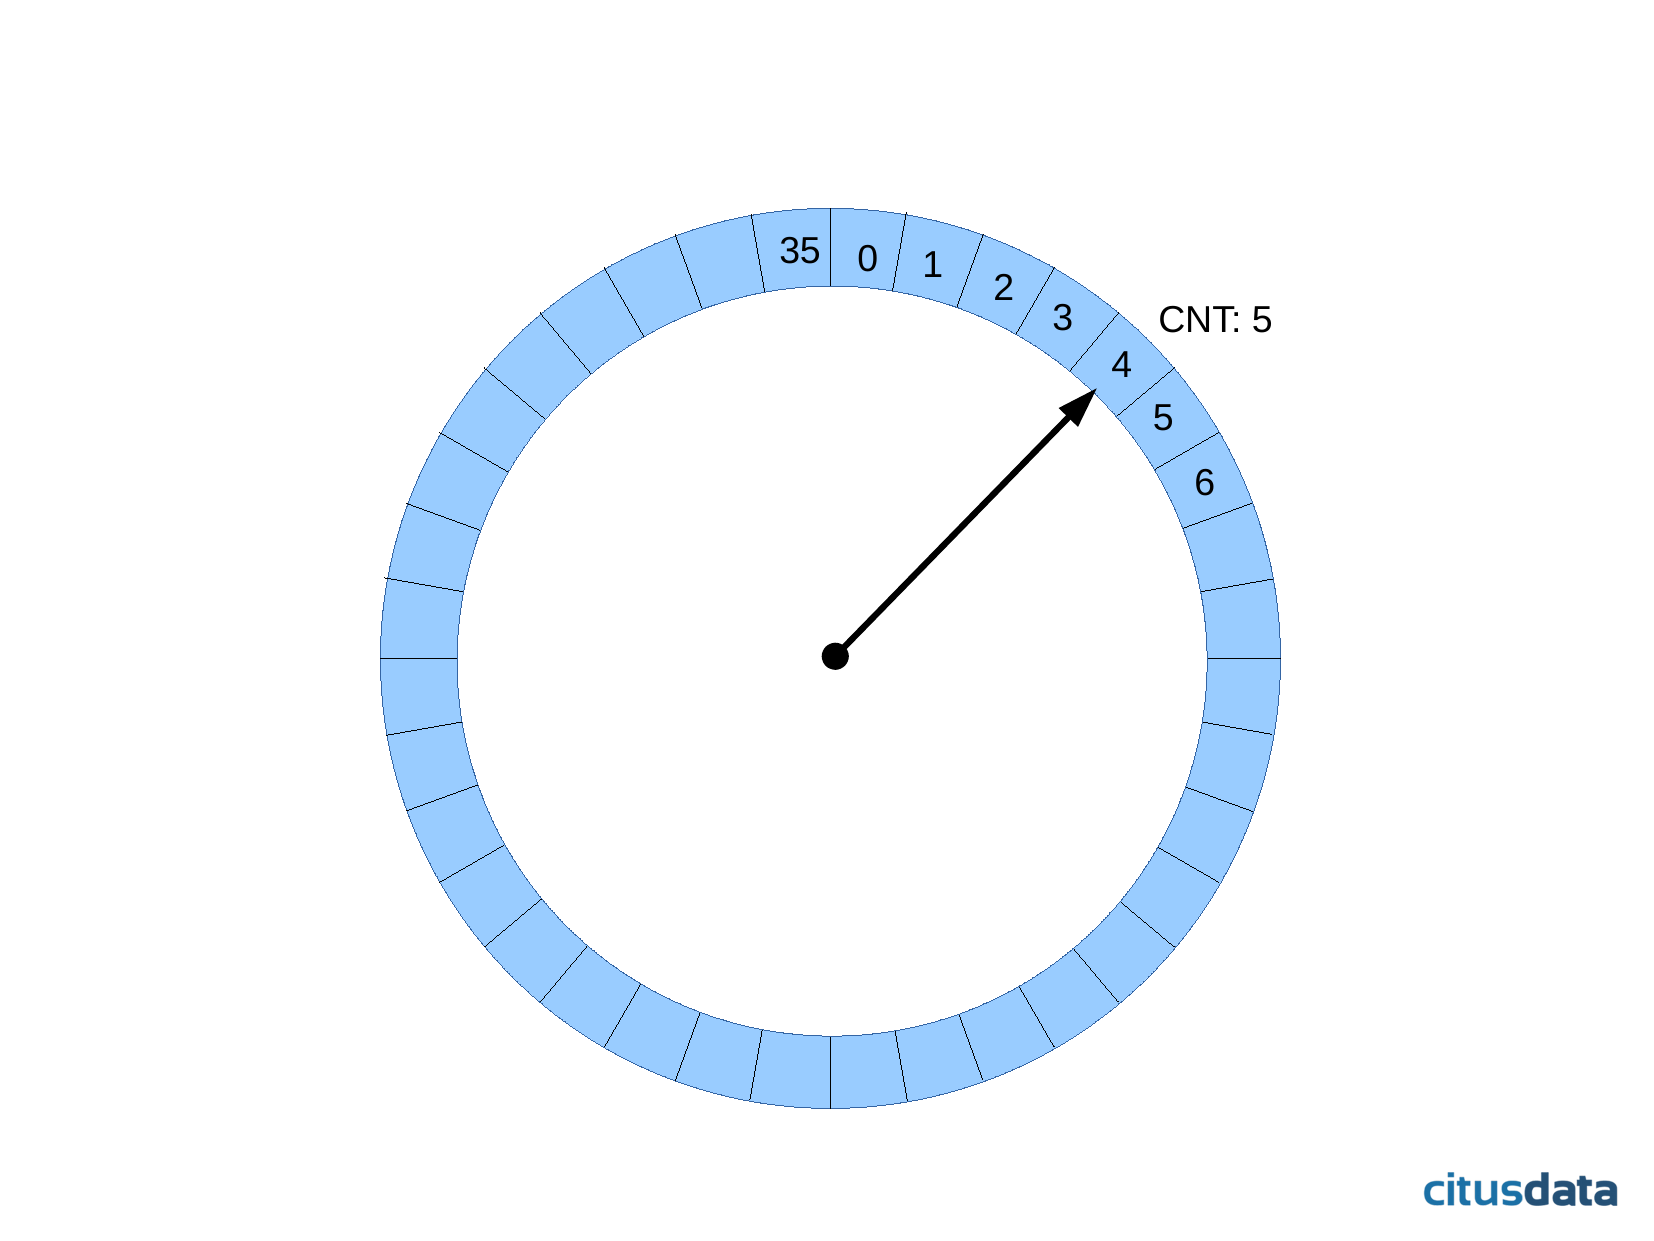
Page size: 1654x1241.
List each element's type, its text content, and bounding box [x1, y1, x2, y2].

text_box 5 [1138, 389, 1189, 446]
text_box 4 [1096, 336, 1148, 393]
text_box 3 [1037, 288, 1088, 346]
text_box CNT: 5 [1143, 291, 1320, 363]
text_box 0 [842, 229, 893, 287]
text_box 2 [978, 259, 1029, 317]
picture [1420, 1167, 1622, 1209]
text_box 6 [1179, 454, 1230, 511]
text_box 1 [907, 235, 958, 293]
text_box [380, 208, 1281, 1109]
text_box 35 [764, 222, 836, 280]
